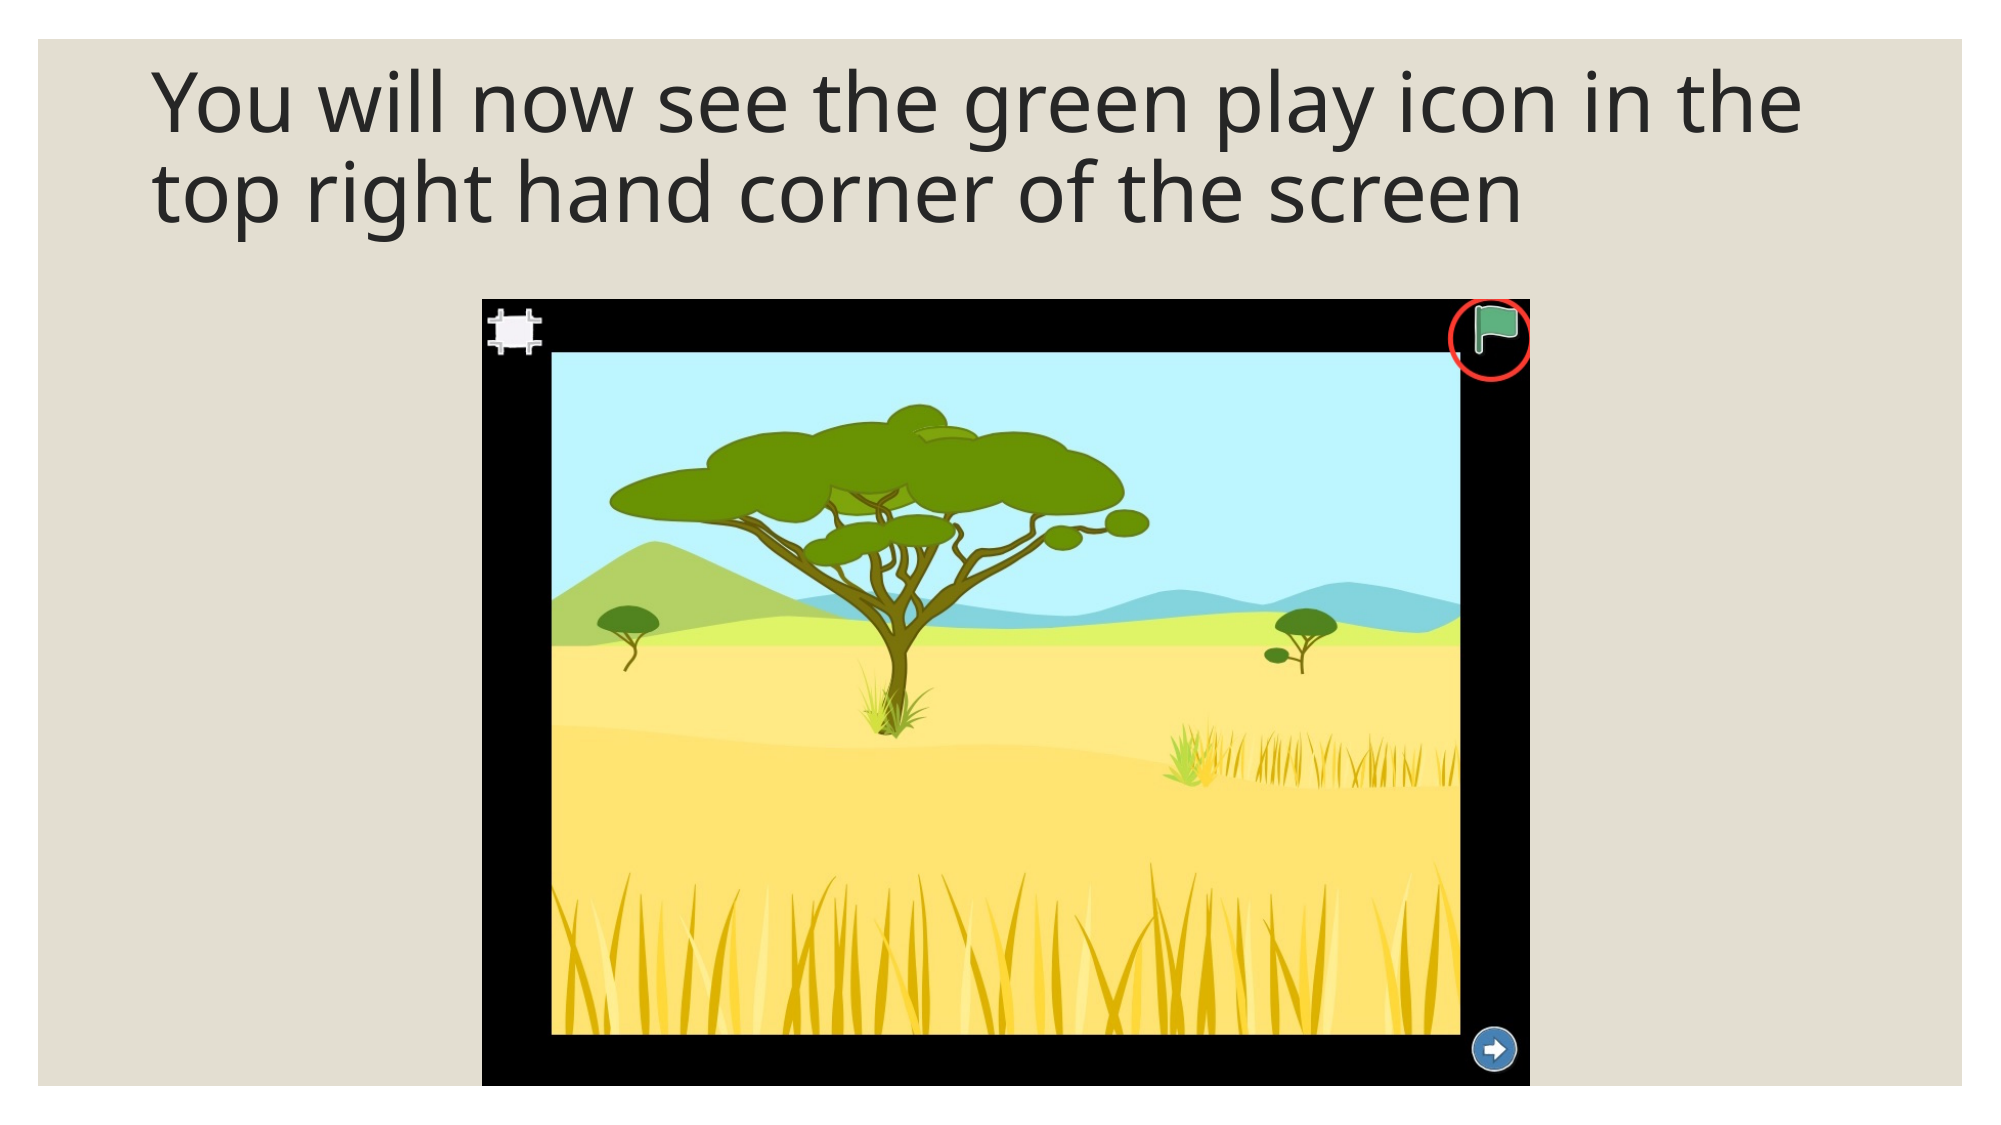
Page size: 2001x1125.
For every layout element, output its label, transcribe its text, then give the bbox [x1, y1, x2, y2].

title You will now see the green play icon in the top right hand corner of the screen [136, 37, 1876, 263]
picture [482, 299, 1530, 1086]
